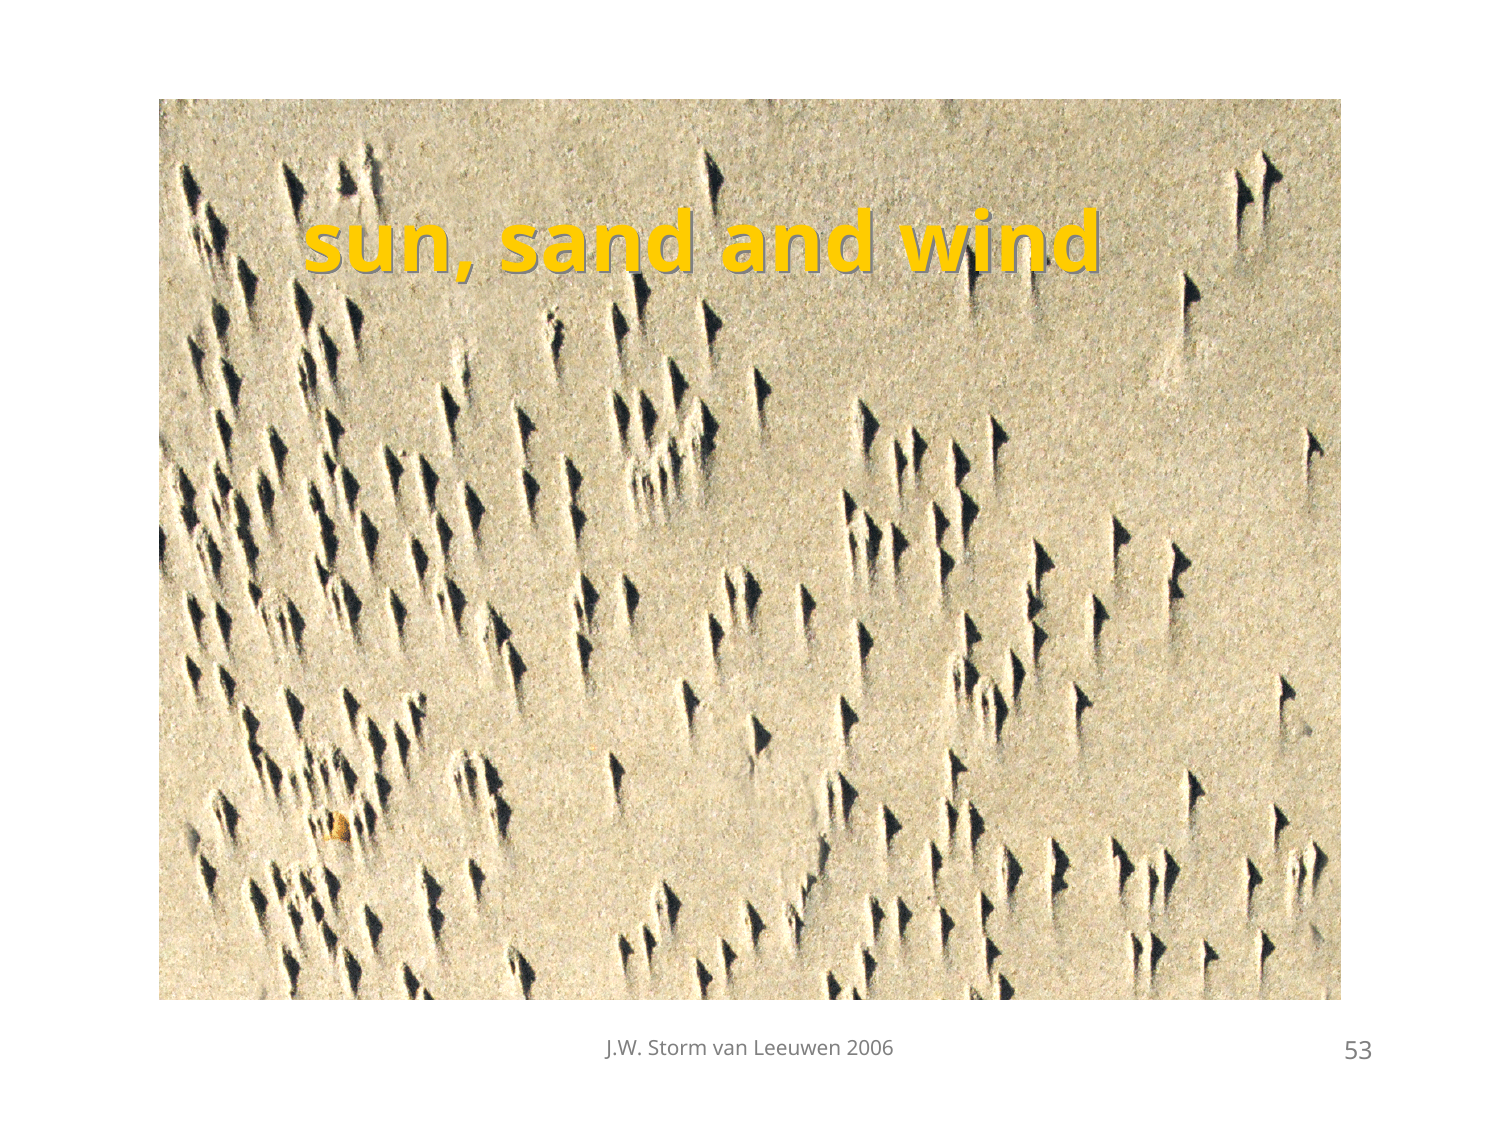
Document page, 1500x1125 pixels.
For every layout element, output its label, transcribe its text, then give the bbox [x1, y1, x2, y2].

text_box sun, sand and wind [287, 174, 1224, 304]
picture [159, 99, 1341, 1000]
